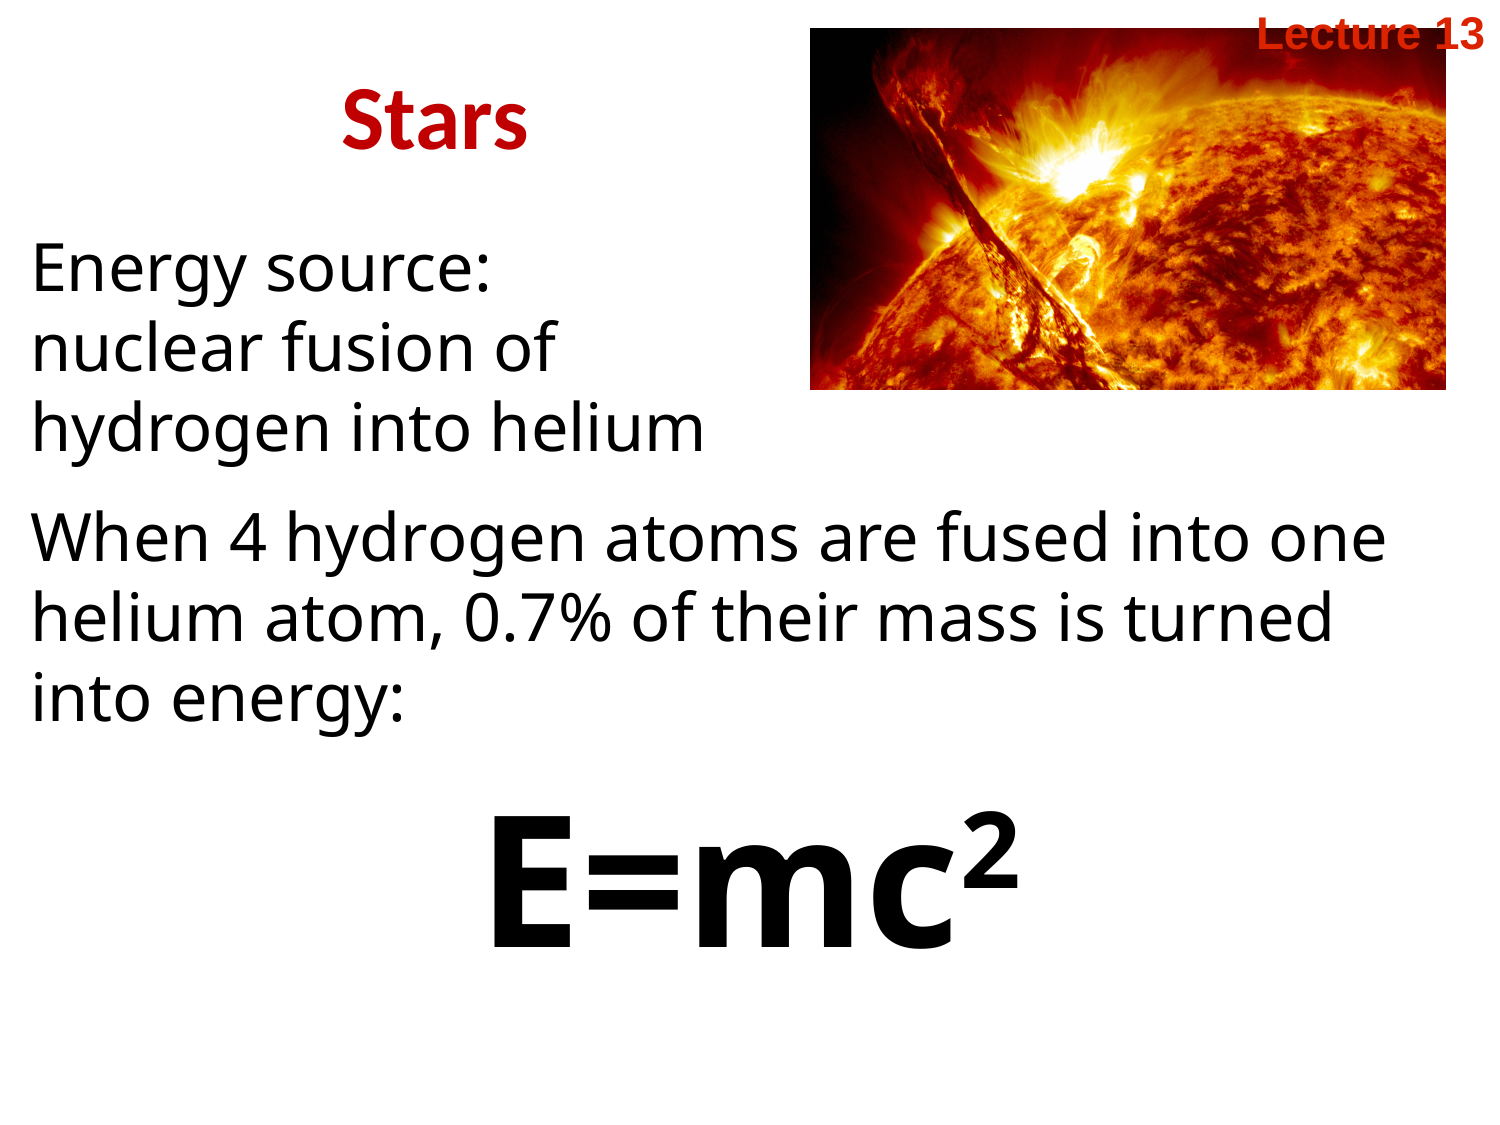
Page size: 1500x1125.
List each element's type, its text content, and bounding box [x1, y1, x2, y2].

list Energy source: nuclear fusion of hydrogen into helium When 4 hydrogen atoms are fused into one helium atom, 0.7% of their mass is turned into energy: E=mc2 [30, 224, 1471, 1103]
text_box Lecture 13 [1185, 0, 1500, 67]
title Stars [30, 29, 810, 196]
picture [810, 28, 1446, 390]
